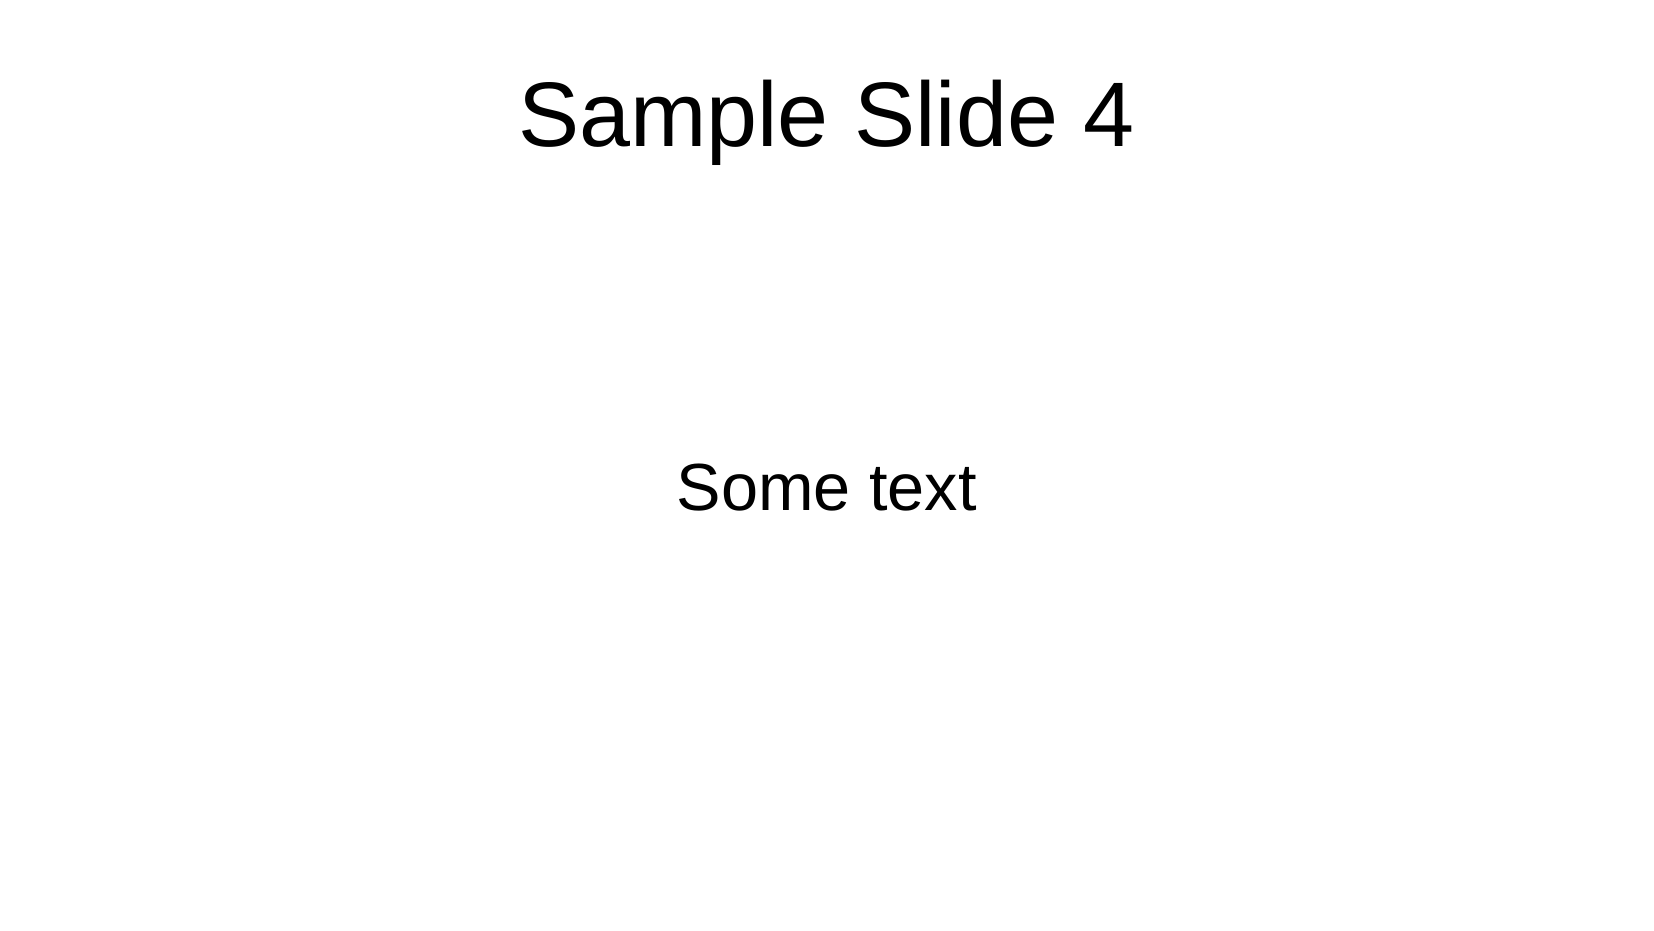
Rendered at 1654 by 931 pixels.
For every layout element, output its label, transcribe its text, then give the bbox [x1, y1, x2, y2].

title Sample Slide 4 [82, 37, 1571, 193]
subtitle Some text [82, 217, 1571, 758]
